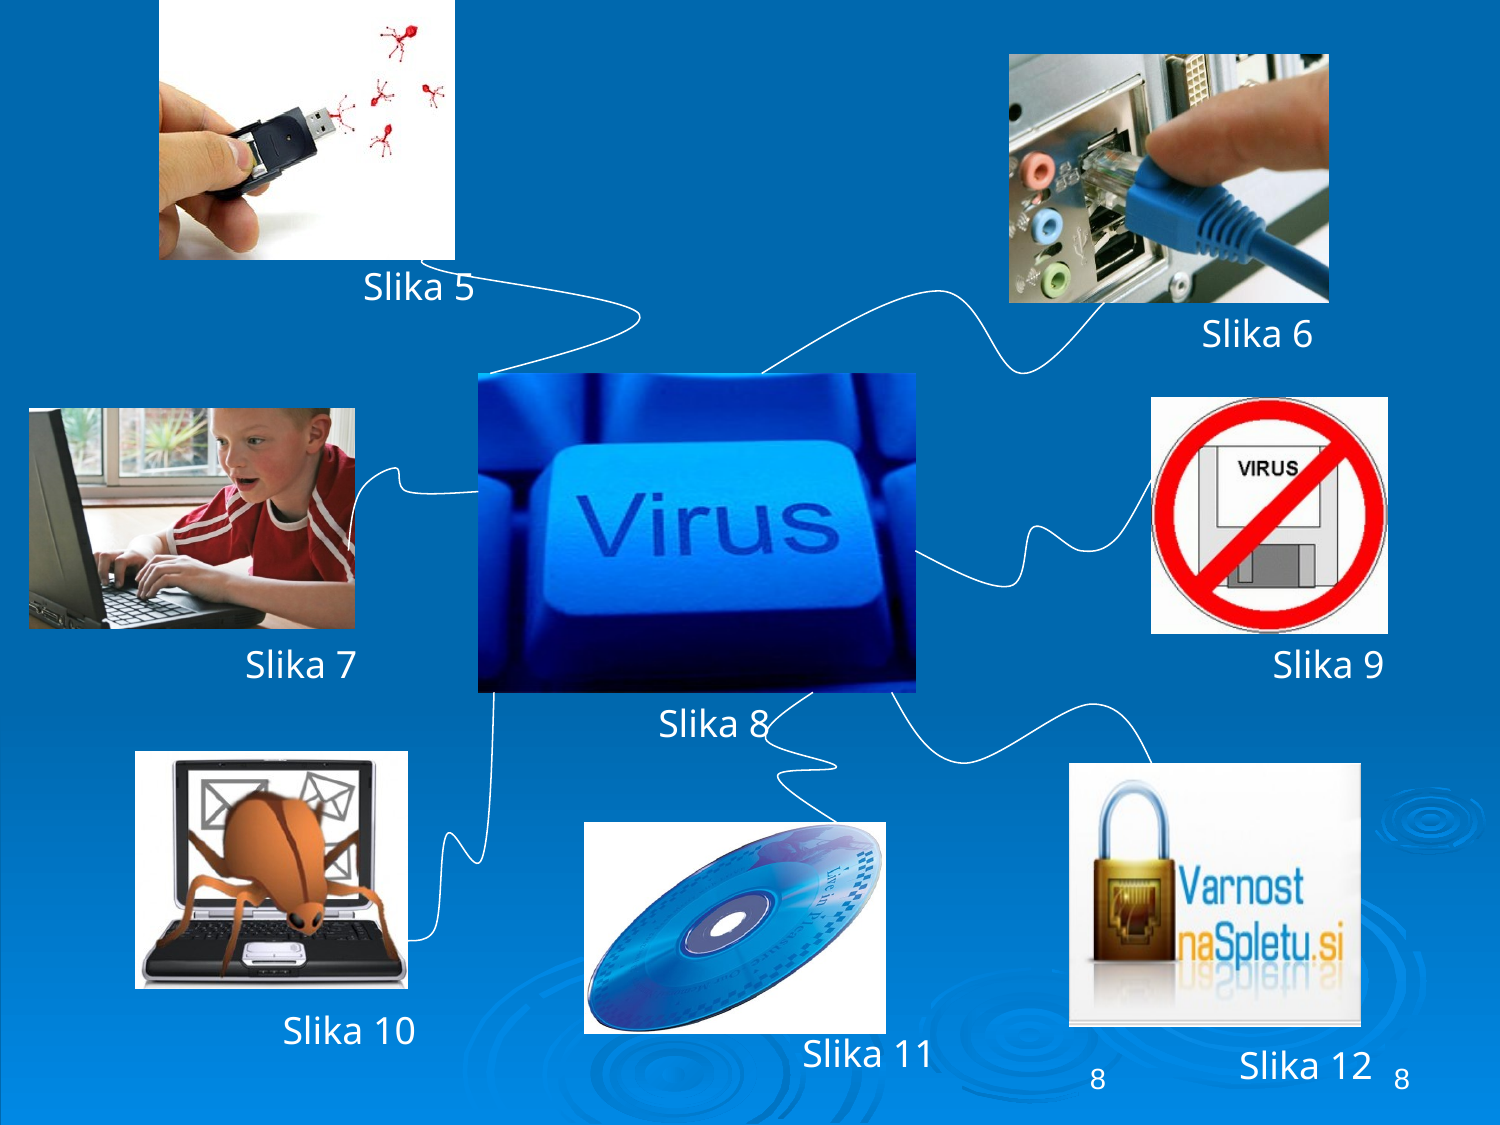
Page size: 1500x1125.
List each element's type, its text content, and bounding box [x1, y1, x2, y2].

picture [478, 373, 916, 693]
text_box Slika 11 [655, 1023, 951, 1083]
text_box <number> [1074, 1024, 1425, 1103]
text_box Slika 12 [1056, 1034, 1388, 1095]
picture [584, 822, 886, 1034]
text_box Slika 8 [513, 692, 786, 753]
picture [135, 751, 408, 989]
text_box Slika 6 [1021, 302, 1329, 363]
text_box Slika 7 [29, 633, 373, 694]
picture [1069, 763, 1361, 1028]
picture [29, 408, 355, 629]
text_box Slika 10 [135, 999, 431, 1060]
footer [512, 1024, 988, 1103]
picture [159, 0, 455, 260]
text_box Slika 5 [171, 255, 490, 316]
picture [1009, 54, 1329, 303]
text_box Slika 9 [1151, 633, 1400, 694]
picture [1151, 397, 1388, 633]
